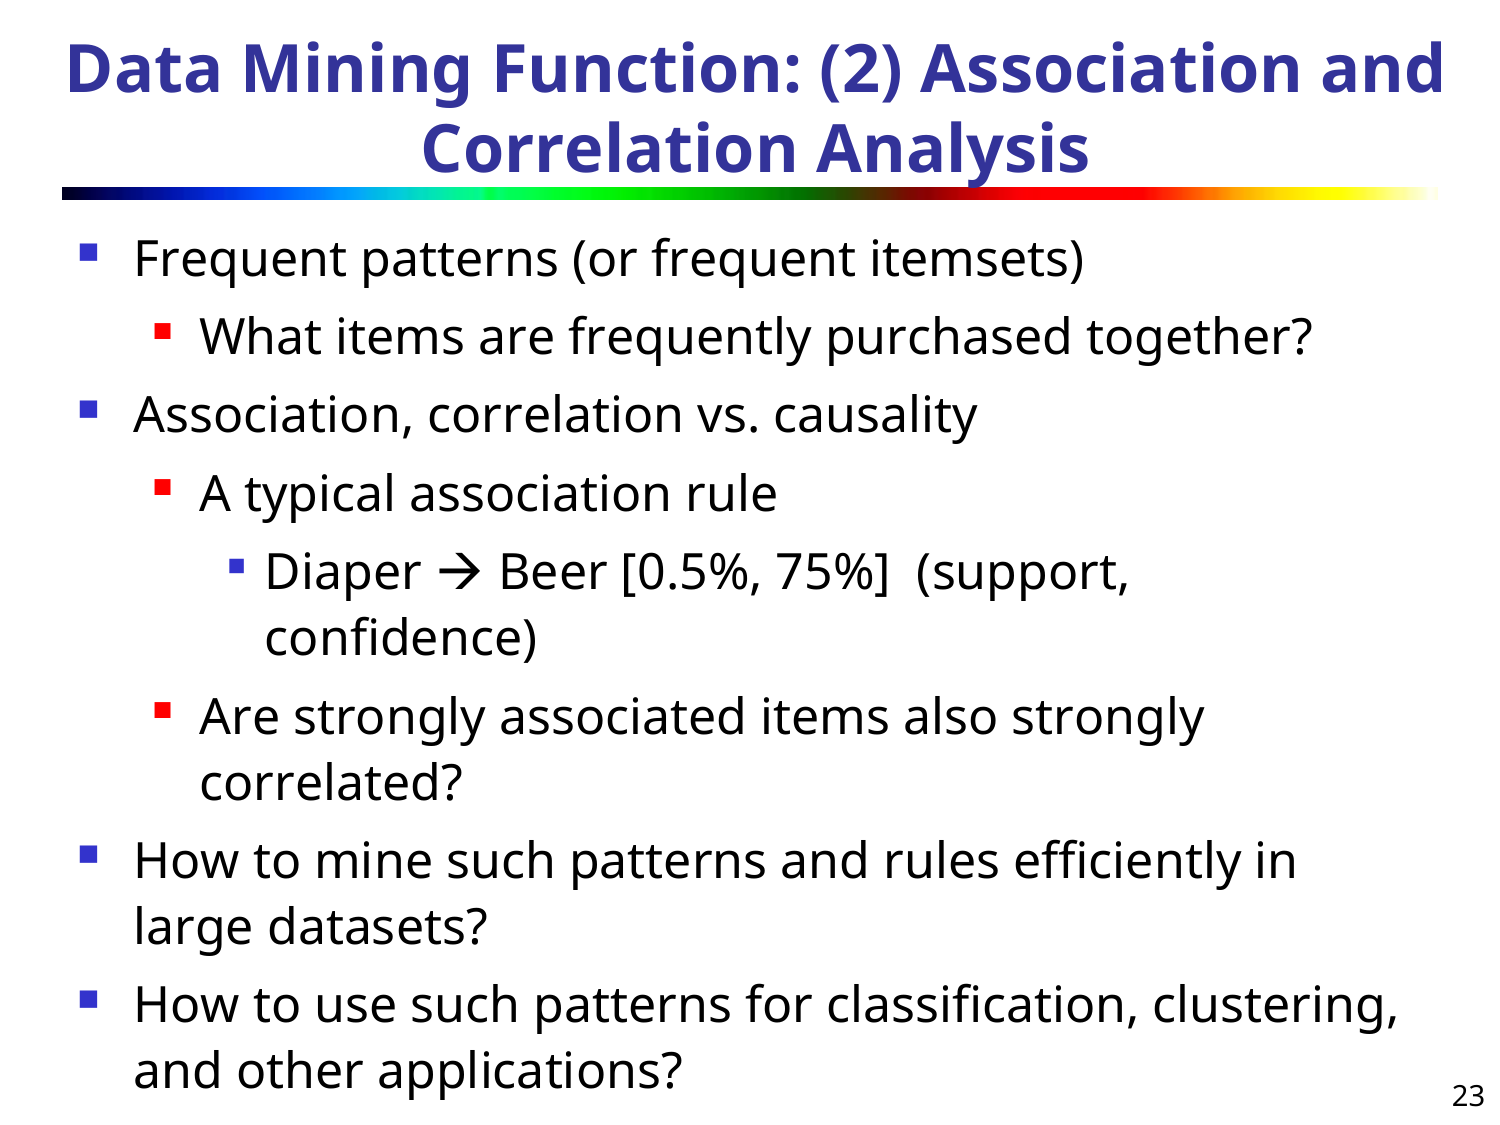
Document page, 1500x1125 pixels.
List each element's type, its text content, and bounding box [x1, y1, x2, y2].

text_box <number> [1187, 1050, 1500, 1125]
list Frequent patterns (or frequent itemsets) What items are frequently purchased together? Association, correlation vs. causality A typical association rule Diaper  Beer [0.5%, 75%] (support, confidence) Are strongly associated items also strongly correlated? How to mine such patterns and rules efficiently in large datasets? How to use such patterns for classification, clustering, and other applications? [62, 212, 1426, 1107]
title Data Mining Function: (2) Association and Correlation Analysis [37, 18, 1476, 194]
